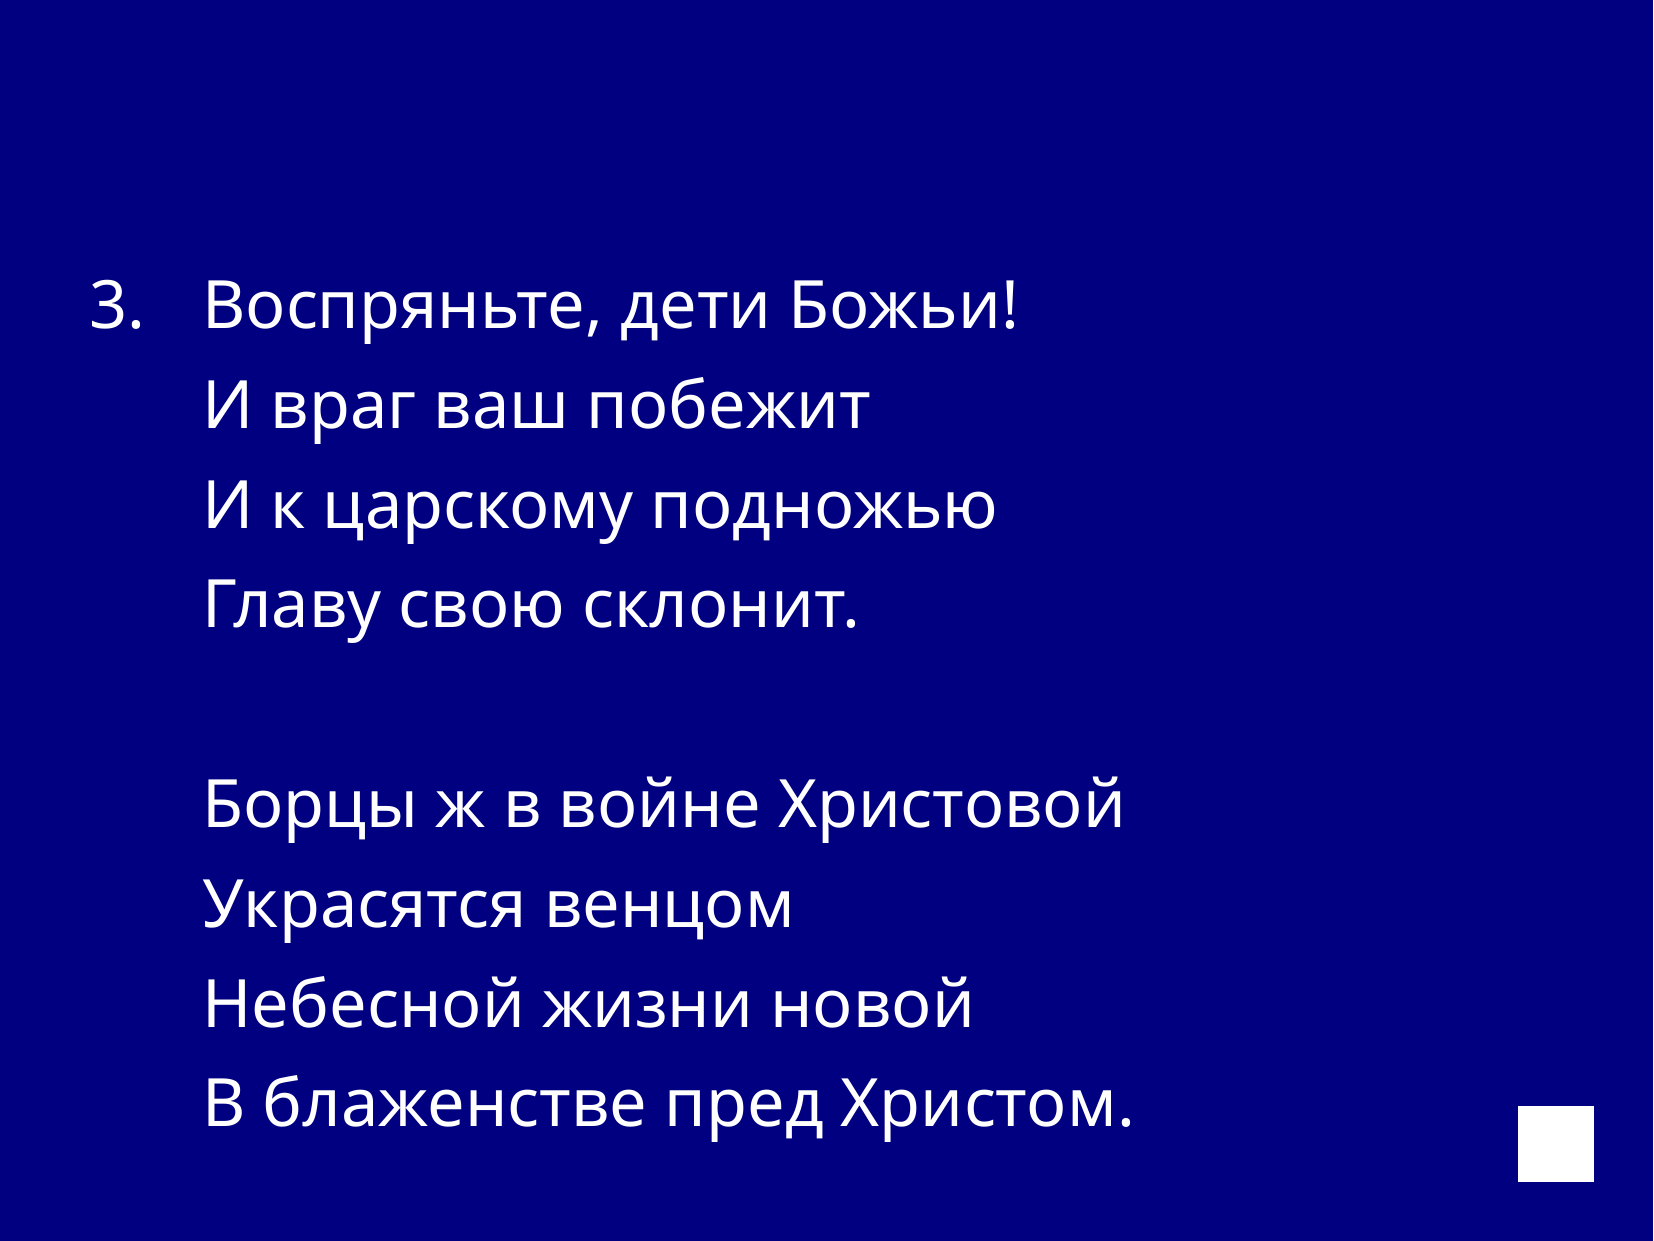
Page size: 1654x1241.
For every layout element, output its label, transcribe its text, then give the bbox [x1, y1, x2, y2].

text_box [1518, 1106, 1594, 1182]
text_box 3. Воспряньте, дети Божьи! И враг ваш побежит И к царскому подножью Главу свою склонит. Борцы ж в войне Христовой Украсятся венцом Небесной жизни новой В блаженстве пред Христом. [75, 150, 1576, 1163]
